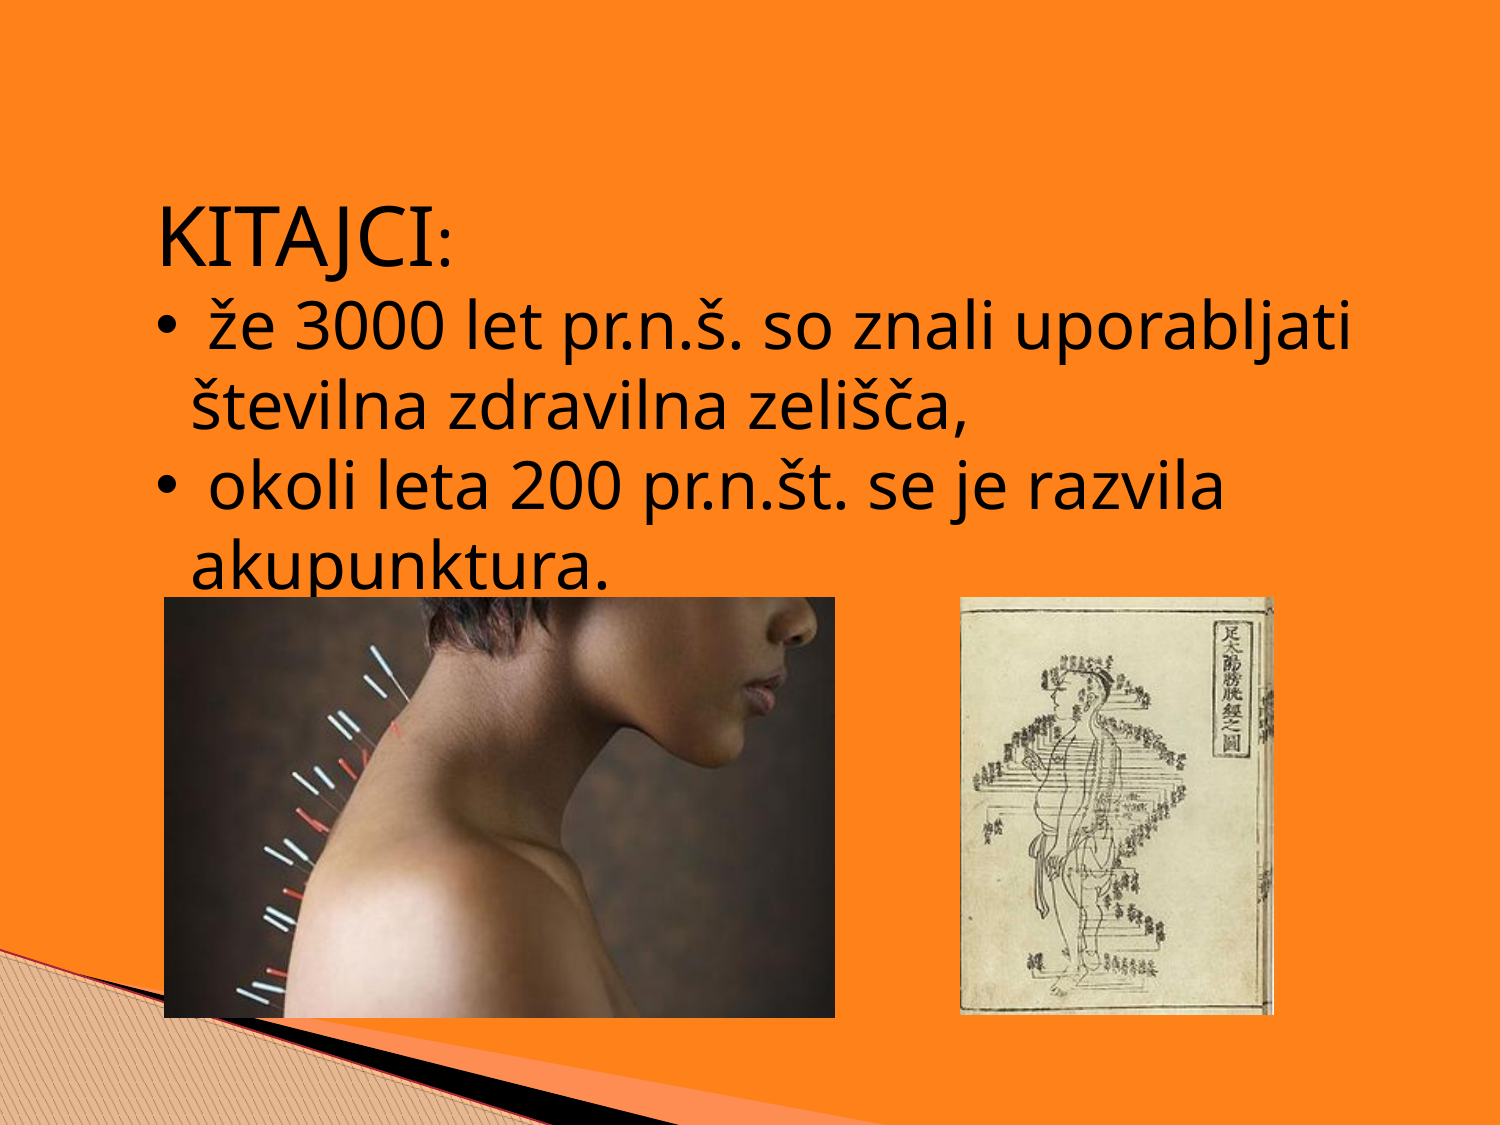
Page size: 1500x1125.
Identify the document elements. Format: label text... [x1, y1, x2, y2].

picture [960, 597, 1274, 1015]
text_box KITAJCI: že 3000 let pr.n.š. so znali uporabljati številna zdravilna zelišča, okoli leta 200 pr.n.št. se je razvila akupunktura. [140, 175, 1371, 691]
picture [164, 597, 835, 1018]
